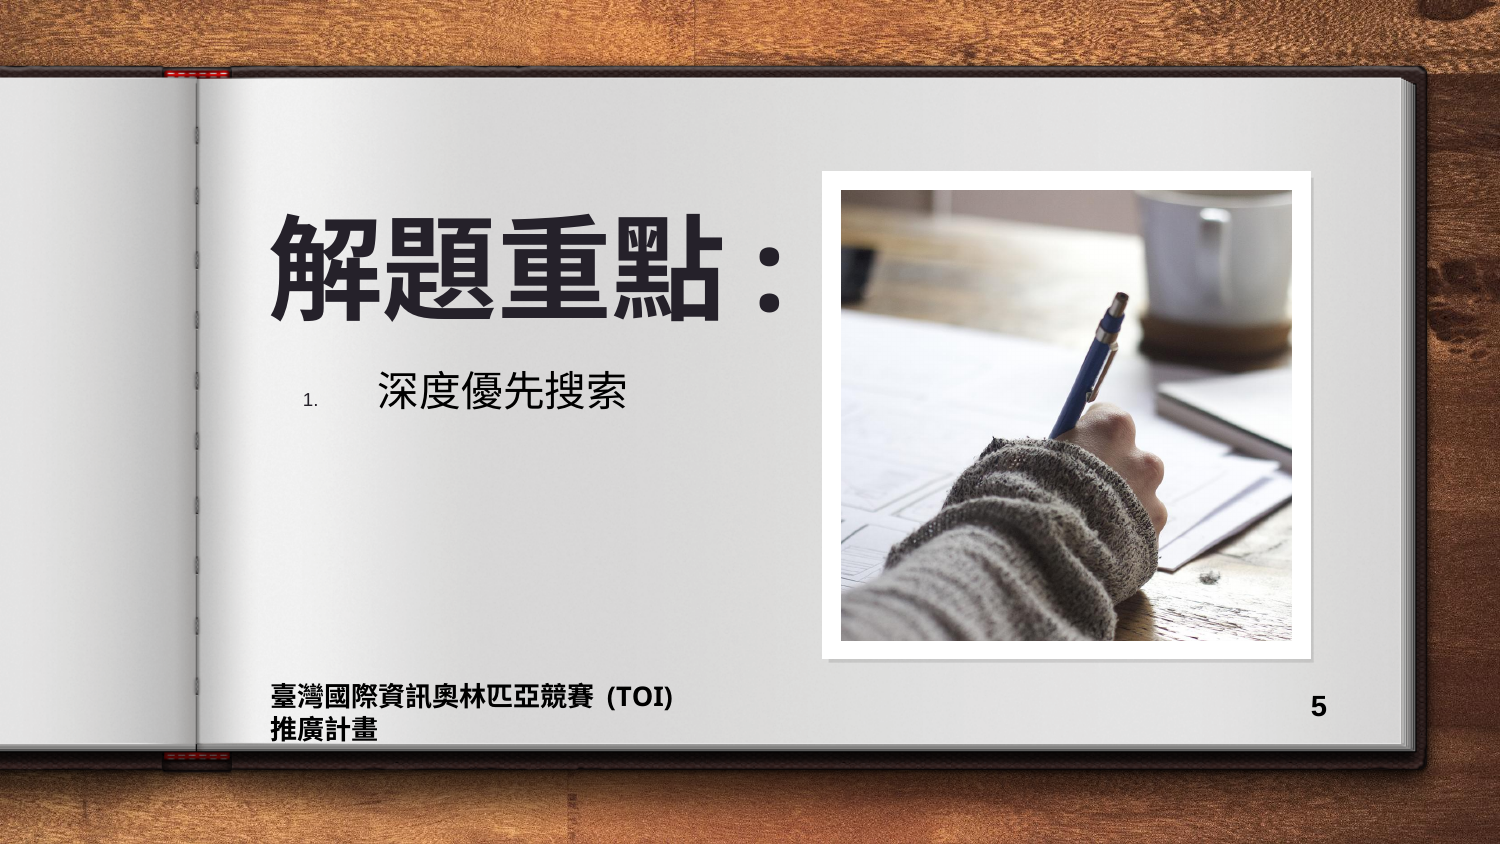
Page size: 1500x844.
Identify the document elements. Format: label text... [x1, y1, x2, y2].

picture [841, 190, 1292, 641]
text_box [829, 178, 1314, 663]
text_box 深度優先搜索 [287, 349, 842, 654]
text_box [1295, 672, 1386, 737]
text_box 解題重點: [253, 158, 784, 350]
